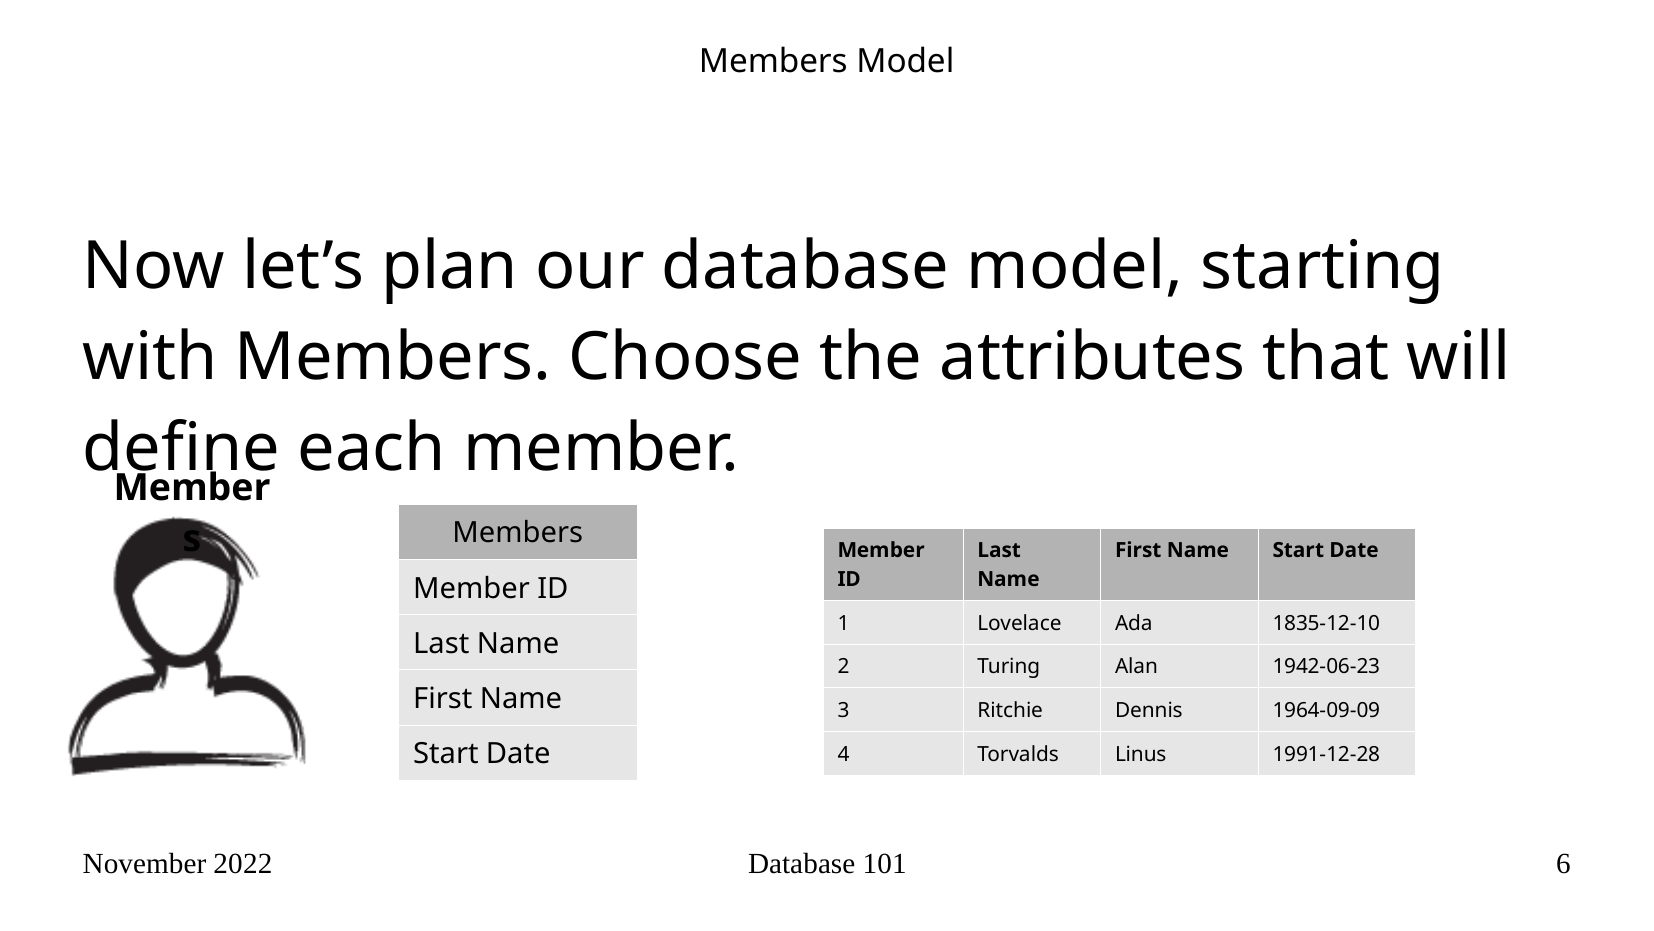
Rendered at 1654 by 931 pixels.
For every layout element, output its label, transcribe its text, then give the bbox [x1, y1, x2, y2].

table_header Member ID [824, 529, 963, 600]
table_cell 1 [824, 601, 963, 644]
title Members Model [82, 37, 1571, 193]
table_header Last Name [964, 529, 1100, 600]
table_cell 1835-12-10 [1259, 601, 1415, 644]
table_cell Turing [964, 645, 1100, 687]
table_cell Linus [1101, 732, 1258, 775]
table_header First Name [1101, 529, 1258, 600]
table_cell Start Date [399, 726, 637, 780]
table_header Members [399, 505, 637, 559]
table_cell 4 [824, 732, 963, 775]
table_cell 2 [824, 645, 963, 687]
table_cell Ada [1101, 601, 1258, 644]
table_cell Member ID [399, 560, 637, 614]
table_cell Dennis [1101, 688, 1258, 731]
table_cell Ritchie [964, 688, 1100, 731]
table_cell 1964-09-09 [1259, 688, 1415, 731]
list Now let’s plan our database model, starting with Members. Choose the attributes that will define each member. [82, 217, 1571, 844]
text_box Members [92, 452, 293, 511]
table_cell Last Name [399, 615, 637, 669]
table_cell 1991-12-28 [1259, 732, 1415, 775]
table_cell First Name [399, 670, 637, 725]
picture [56, 513, 323, 781]
table_header Start Date [1259, 529, 1415, 600]
table_cell 1942-06-23 [1259, 645, 1415, 687]
table_cell Alan [1101, 645, 1258, 687]
table_cell Torvalds [964, 732, 1100, 775]
table_cell Lovelace [964, 601, 1100, 644]
table_cell 3 [824, 688, 963, 731]
